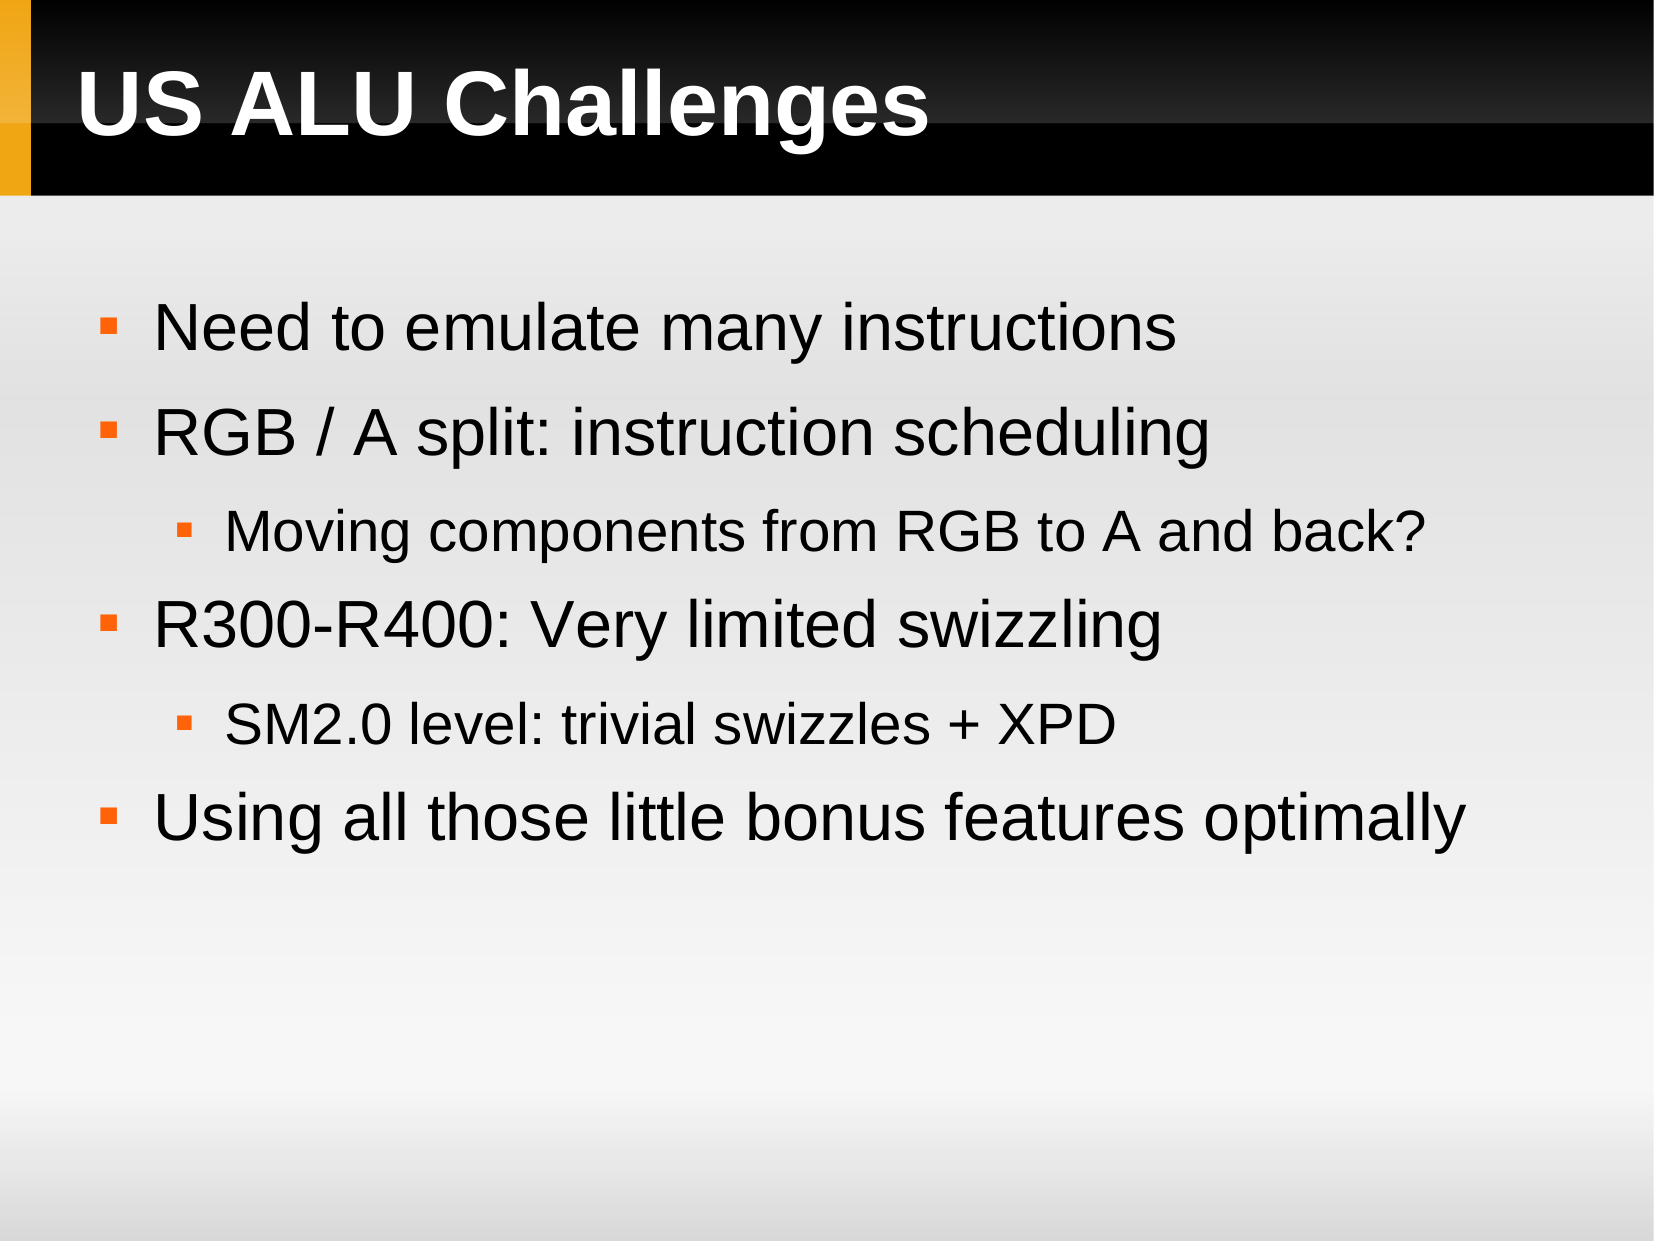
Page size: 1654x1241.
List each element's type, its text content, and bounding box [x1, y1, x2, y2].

list Need to emulate many instructions RGB / A split: instruction scheduling Moving components from RGB to A and back? R300-R400: Very limited swizzling SM2.0 level: trivial swizzles + XPD Using all those little bonus features optimally [82, 290, 1571, 1094]
title US ALU Challenges [76, 7, 1565, 200]
picture [0, 0, 1654, 1241]
